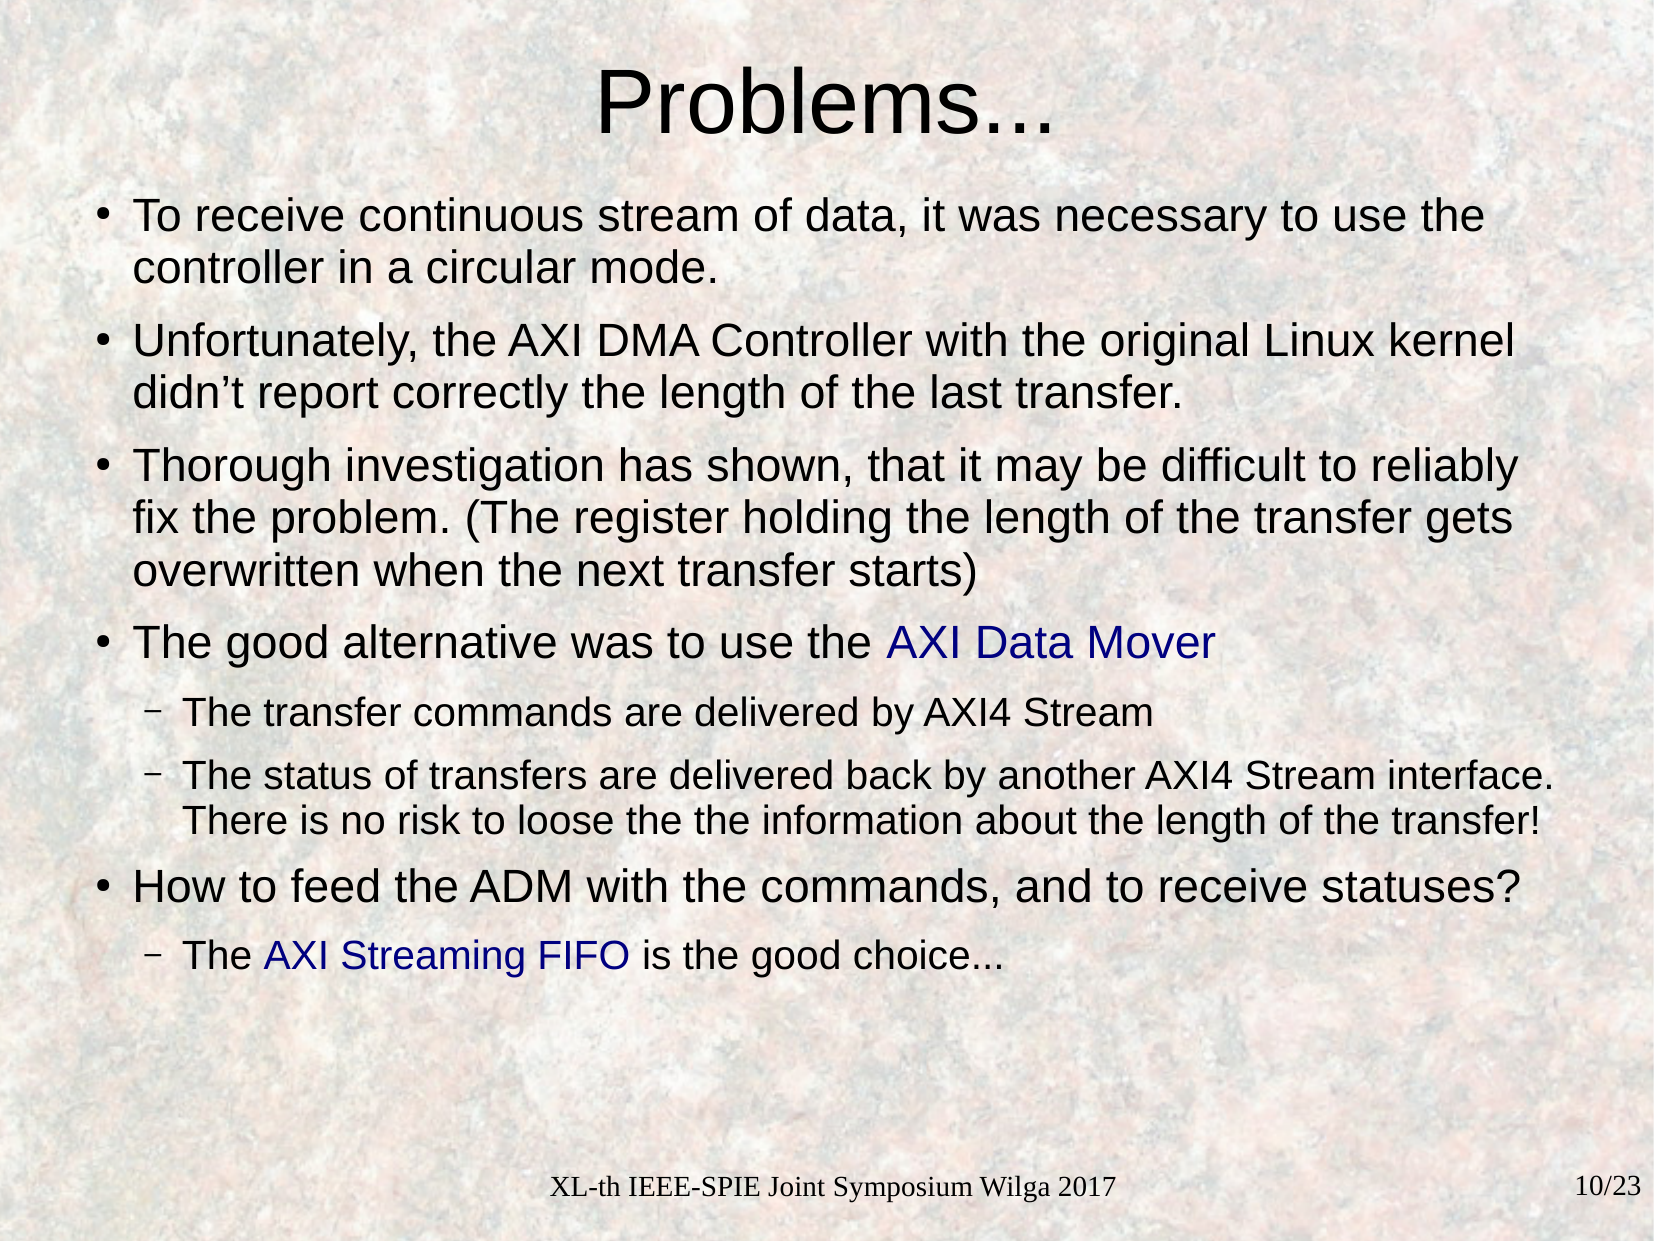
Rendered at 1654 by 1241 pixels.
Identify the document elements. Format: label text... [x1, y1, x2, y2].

picture [0, 0, 1654, 1241]
list To receive continuous stream of data, it was necessary to use the controller in a circular mode. Unfortunately, the AXI DMA Controller with the original Linux kernel didn’t report correctly the length of the last transfer. Thorough investigation has shown, that it may be difficult to reliably fix the problem. (The register holding the length of the transfer gets overwritten when the next transfer starts) The good alternative was to use the AXI Data Mover The transfer commands are delivered by AXI4 Stream The status of transfers are delivered back by another AXI4 Stream interface. There is no risk to loose the the information about the length of the transfer! How to feed the ADM with the commands, and to receive statuses? The AXI Streaming FIFO is the good choice... [82, 188, 1571, 1010]
title Problems... [82, 49, 1571, 154]
